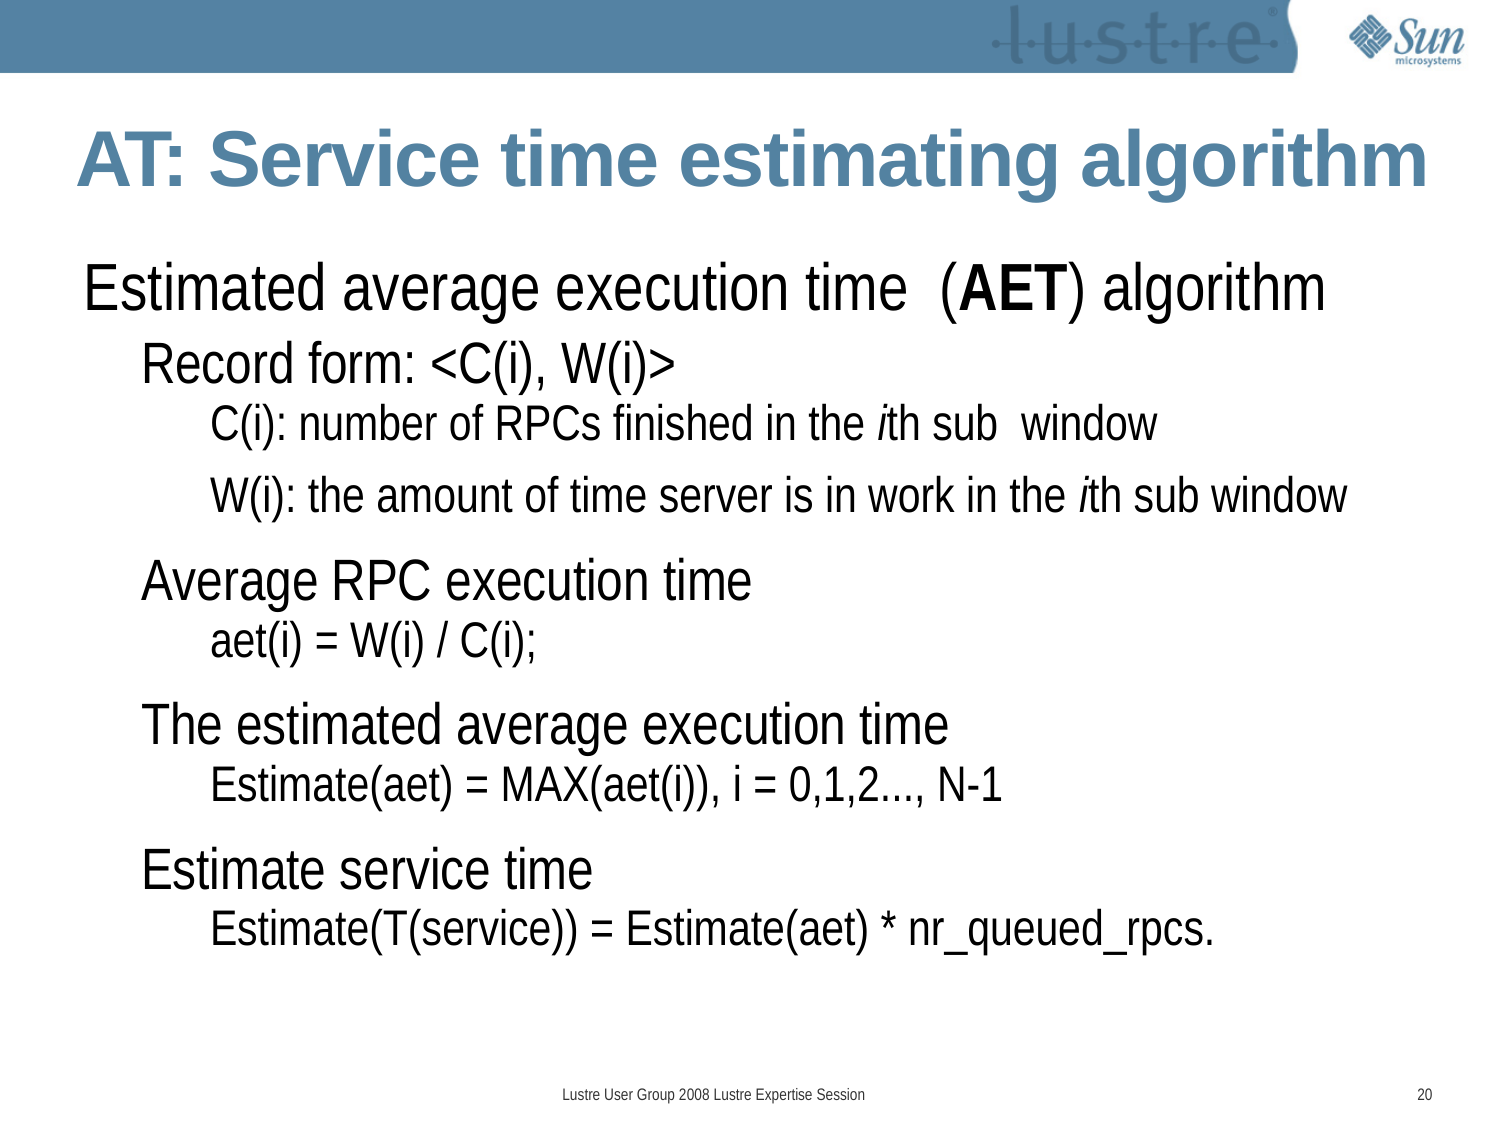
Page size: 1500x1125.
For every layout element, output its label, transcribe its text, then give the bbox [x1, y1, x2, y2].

list Estimated average execution time (AET) algorithm Record form: <C(i), W(i)> C(i): number of RPCs finished in the ith sub window W(i): the amount of time server is in work in the ith sub window Average RPC execution time aet(i) = W(i) / C(i); The estimated average execution time Estimate(aet) = MAX(aet(i)), i = 0,1,2..., N-1 Estimate service time Estimate(T(service)) = Estimate(aet) * nr_queued_rpcs. [64, 258, 1401, 1088]
picture [0, 0, 1500, 91]
title AT: Service time estimating algorithm [75, 123, 1437, 227]
